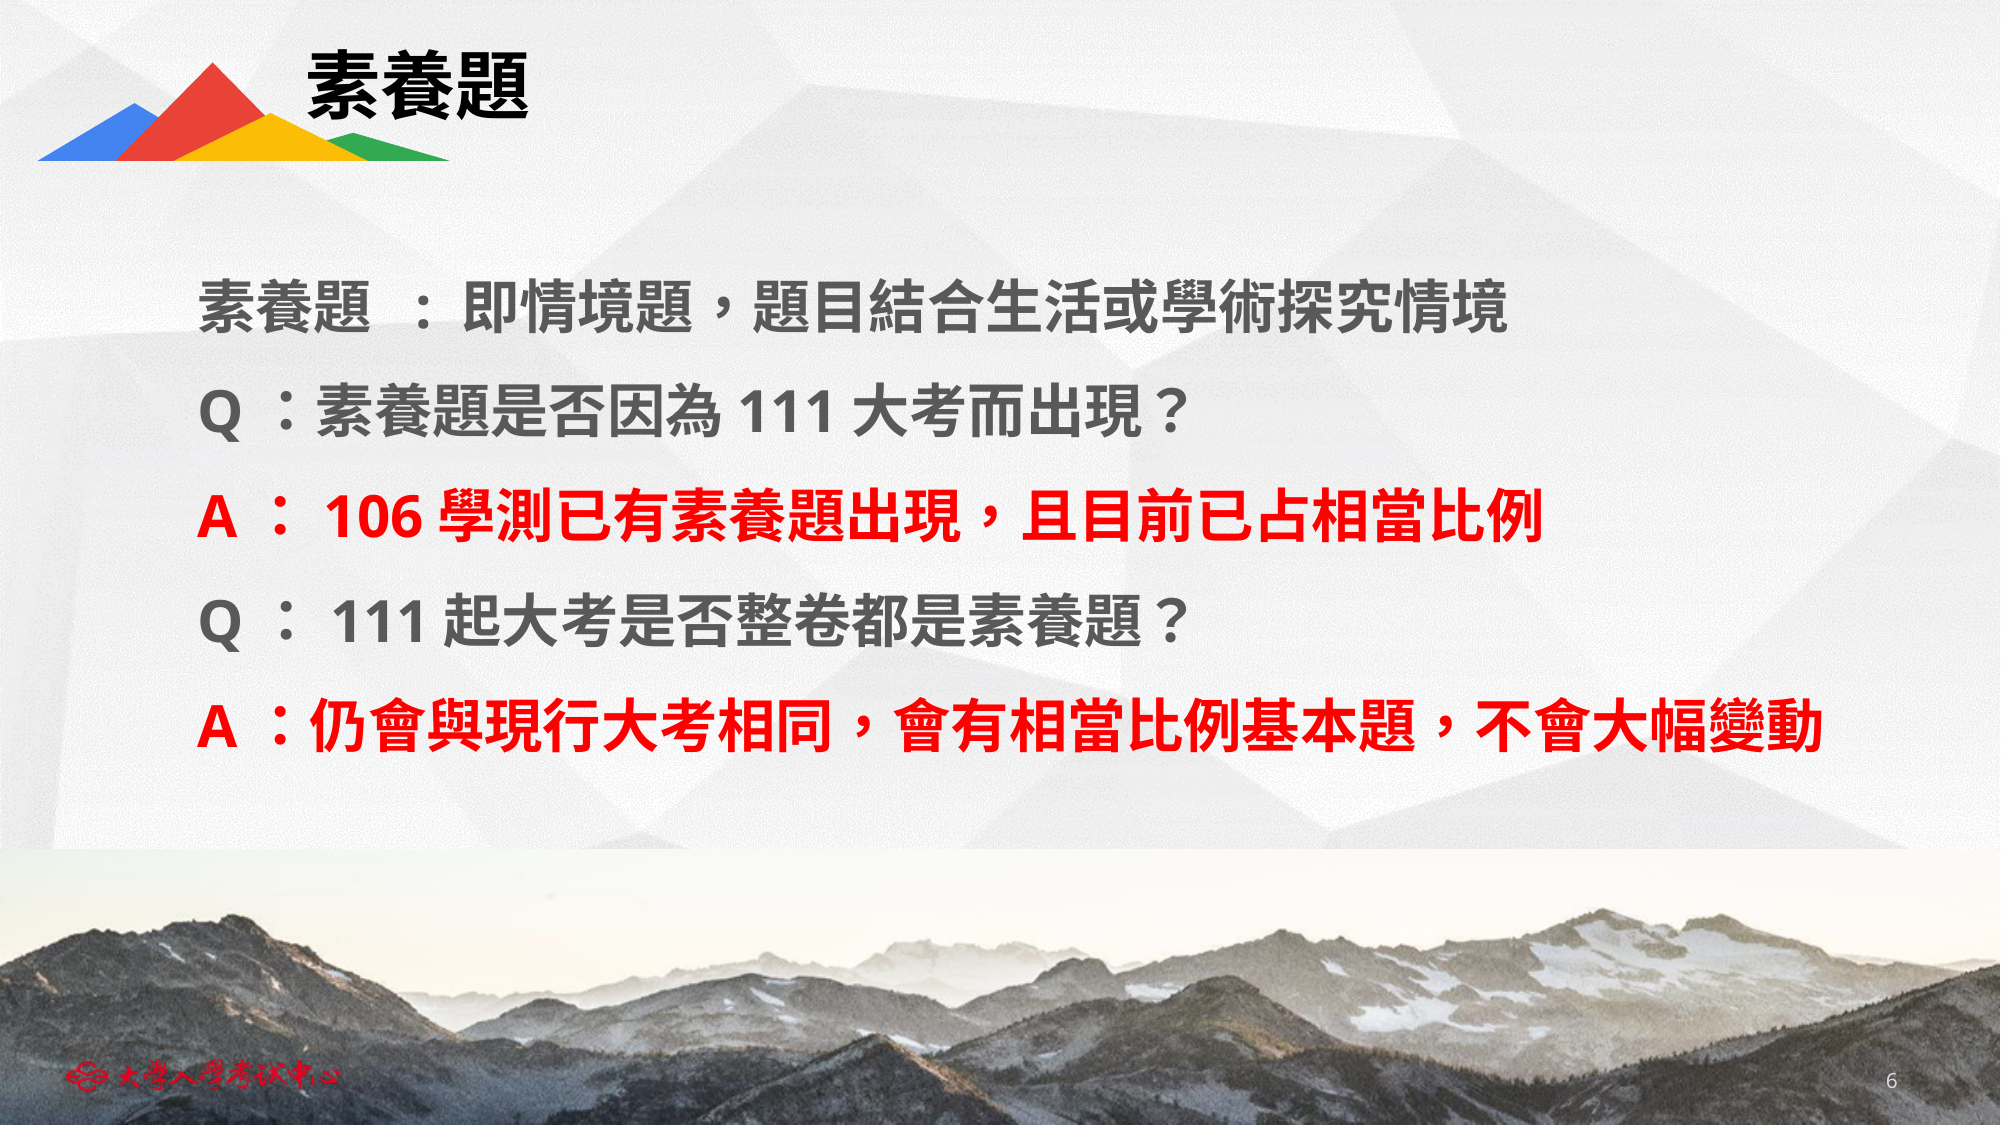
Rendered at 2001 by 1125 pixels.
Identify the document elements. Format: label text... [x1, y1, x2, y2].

text_box 素養題 : 即情境題，題目結合生活或學術探究情境 Q：素養題是否因為111大考而出現？ A：106學測已有素養題出現，且目前已占相當比例 Q：111起大考是否整卷都是素養題？ A：仍會與現行大考相同，會有相當比例基本題，不會大幅變動 [182, 227, 1850, 767]
text_box 素養題 [290, 30, 546, 136]
text_box 6 [1849, 1049, 1913, 1110]
picture [0, 0, 2001, 1125]
text_box [37, 62, 451, 161]
